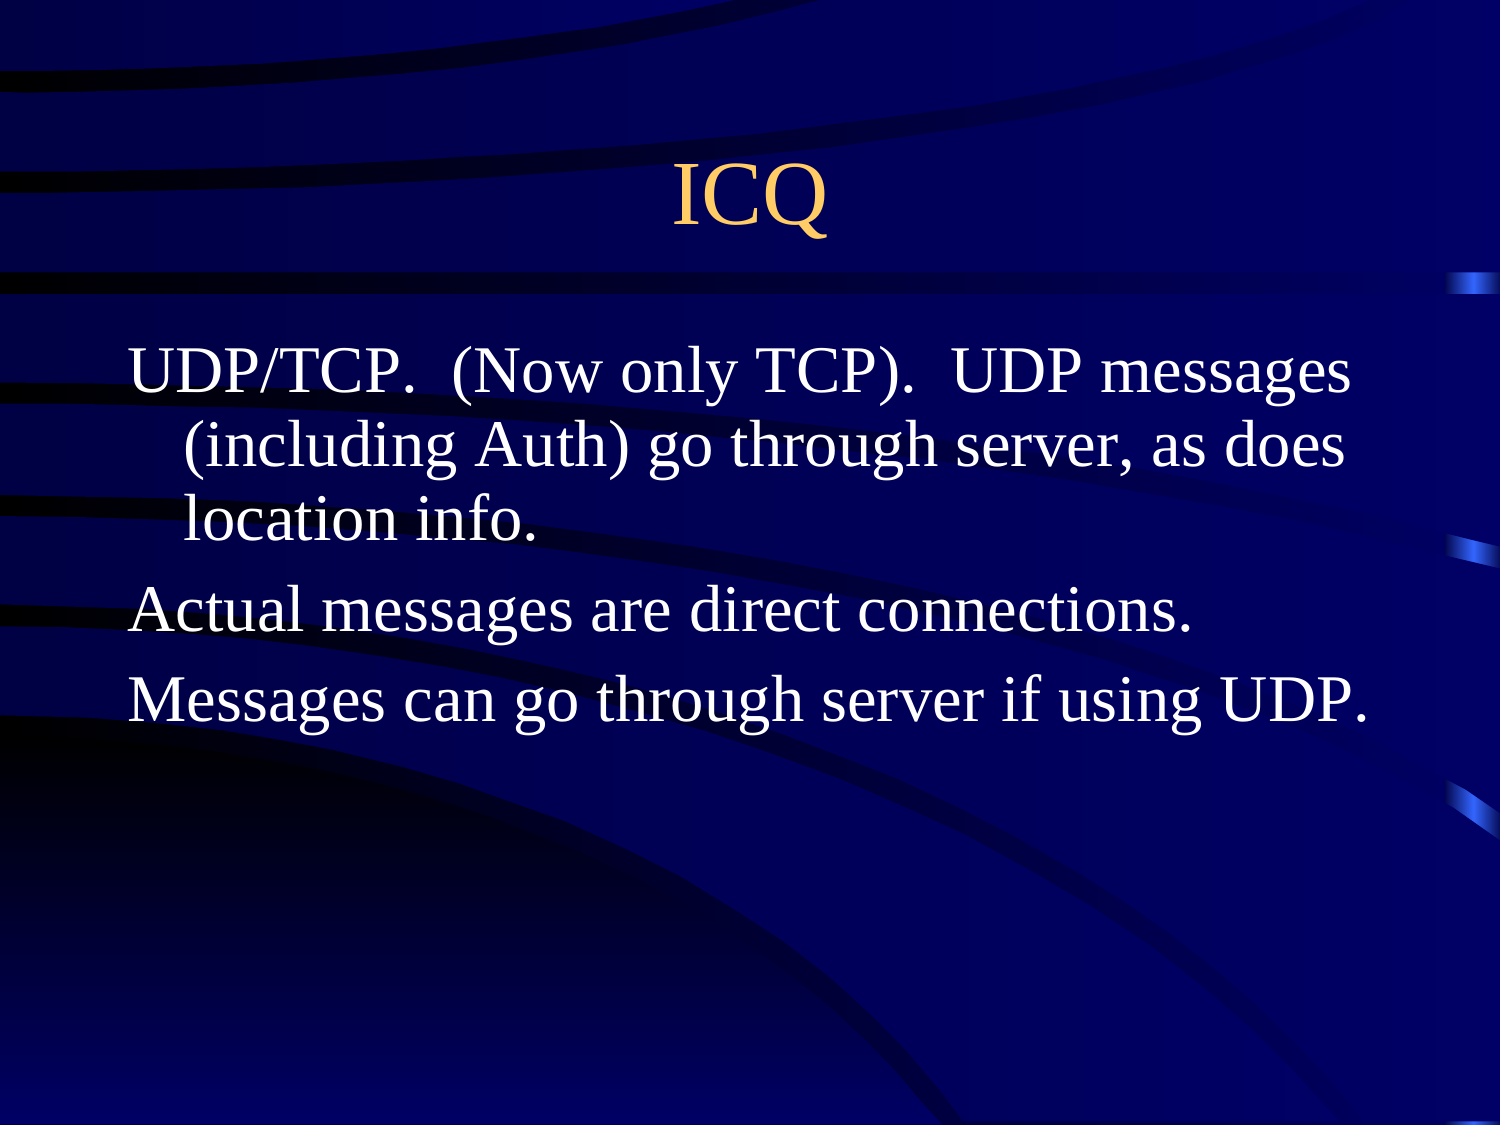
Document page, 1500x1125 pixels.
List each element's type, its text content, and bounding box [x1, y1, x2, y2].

list UDP/TCP. (Now only TCP). UDP messages (including Auth) go through server, as does location info. Actual messages are direct connections. Messages can go through server if using UDP. [112, 324, 1388, 1001]
title ICQ [112, 99, 1388, 288]
